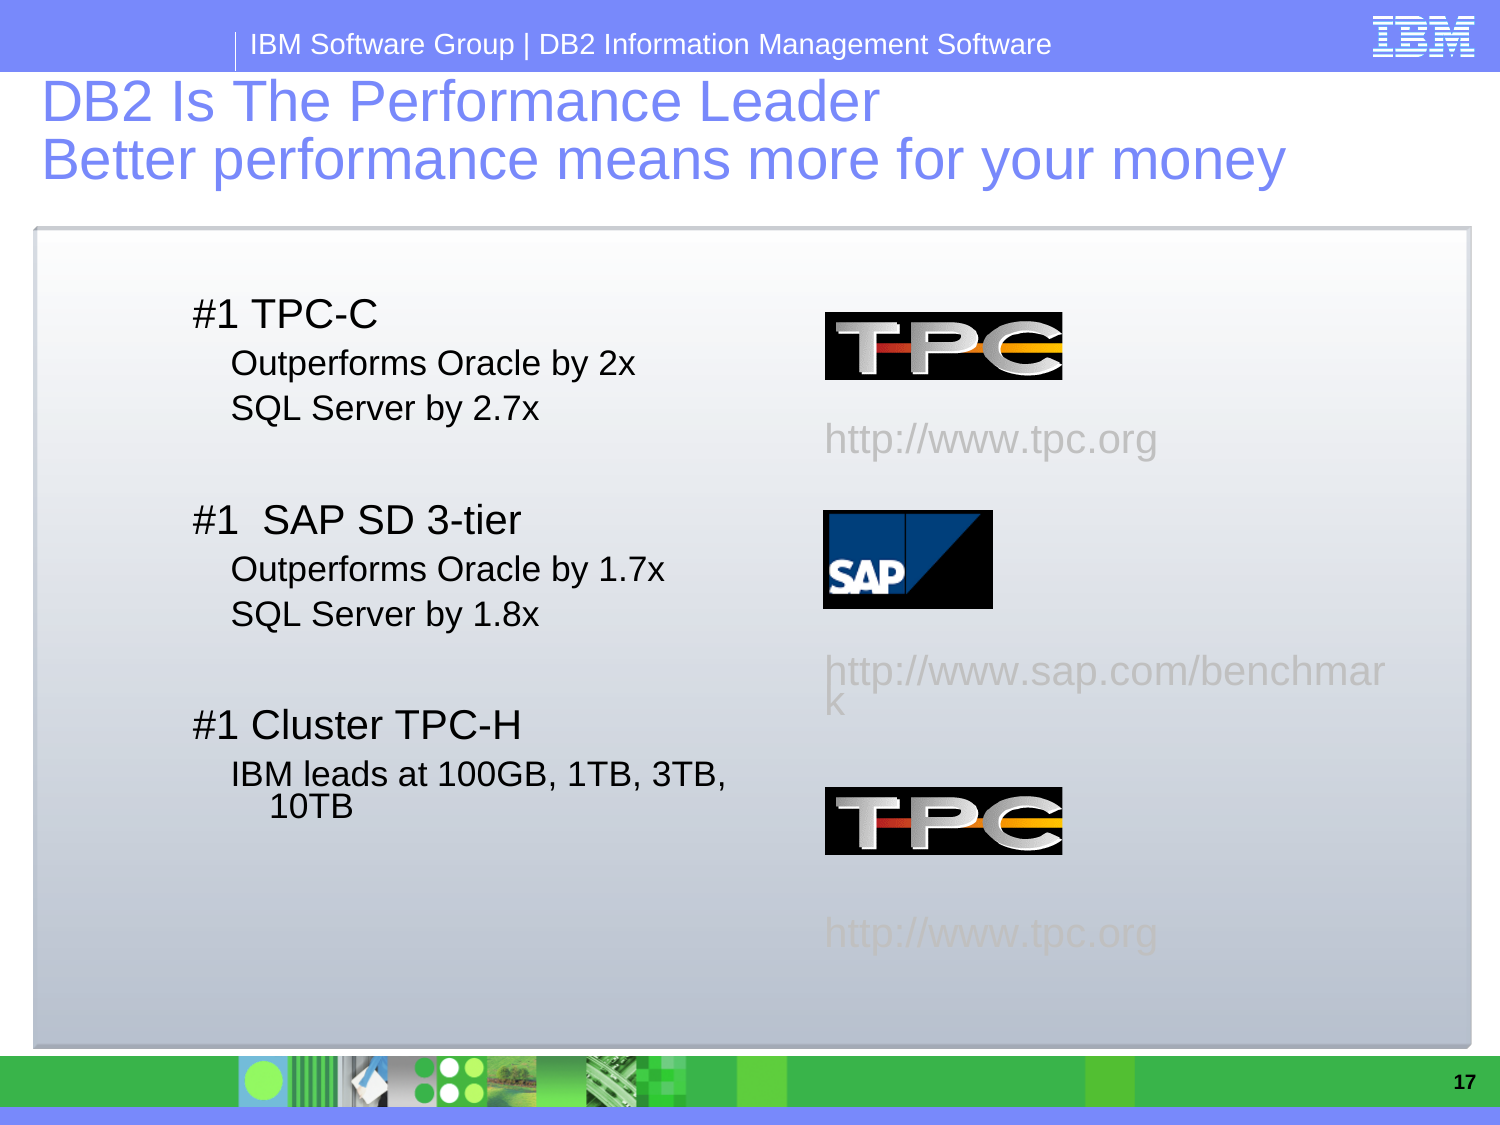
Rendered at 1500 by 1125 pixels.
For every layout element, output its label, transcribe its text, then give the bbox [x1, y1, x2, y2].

chart [825, 787, 1063, 855]
chart [825, 312, 1063, 380]
text_box [823, 510, 993, 609]
title DB2 Is The Performance Leader Better performance means more for your money [26, 62, 1416, 204]
picture [0, 1056, 1500, 1107]
list #1 TPC-C Outperforms Oracle by 2x SQL Server by 2.7x #1 SAP SD 3-tier Outperforms Oracle by 1.7x SQL Server by 1.8x #1 Cluster TPC-H IBM leads at 100GB, 1TB, 3TB, 10TB [178, 291, 785, 1040]
list http://www.tpc.org http://www.sap.com/benchmark http://www.tpc.org [809, 291, 1417, 1076]
